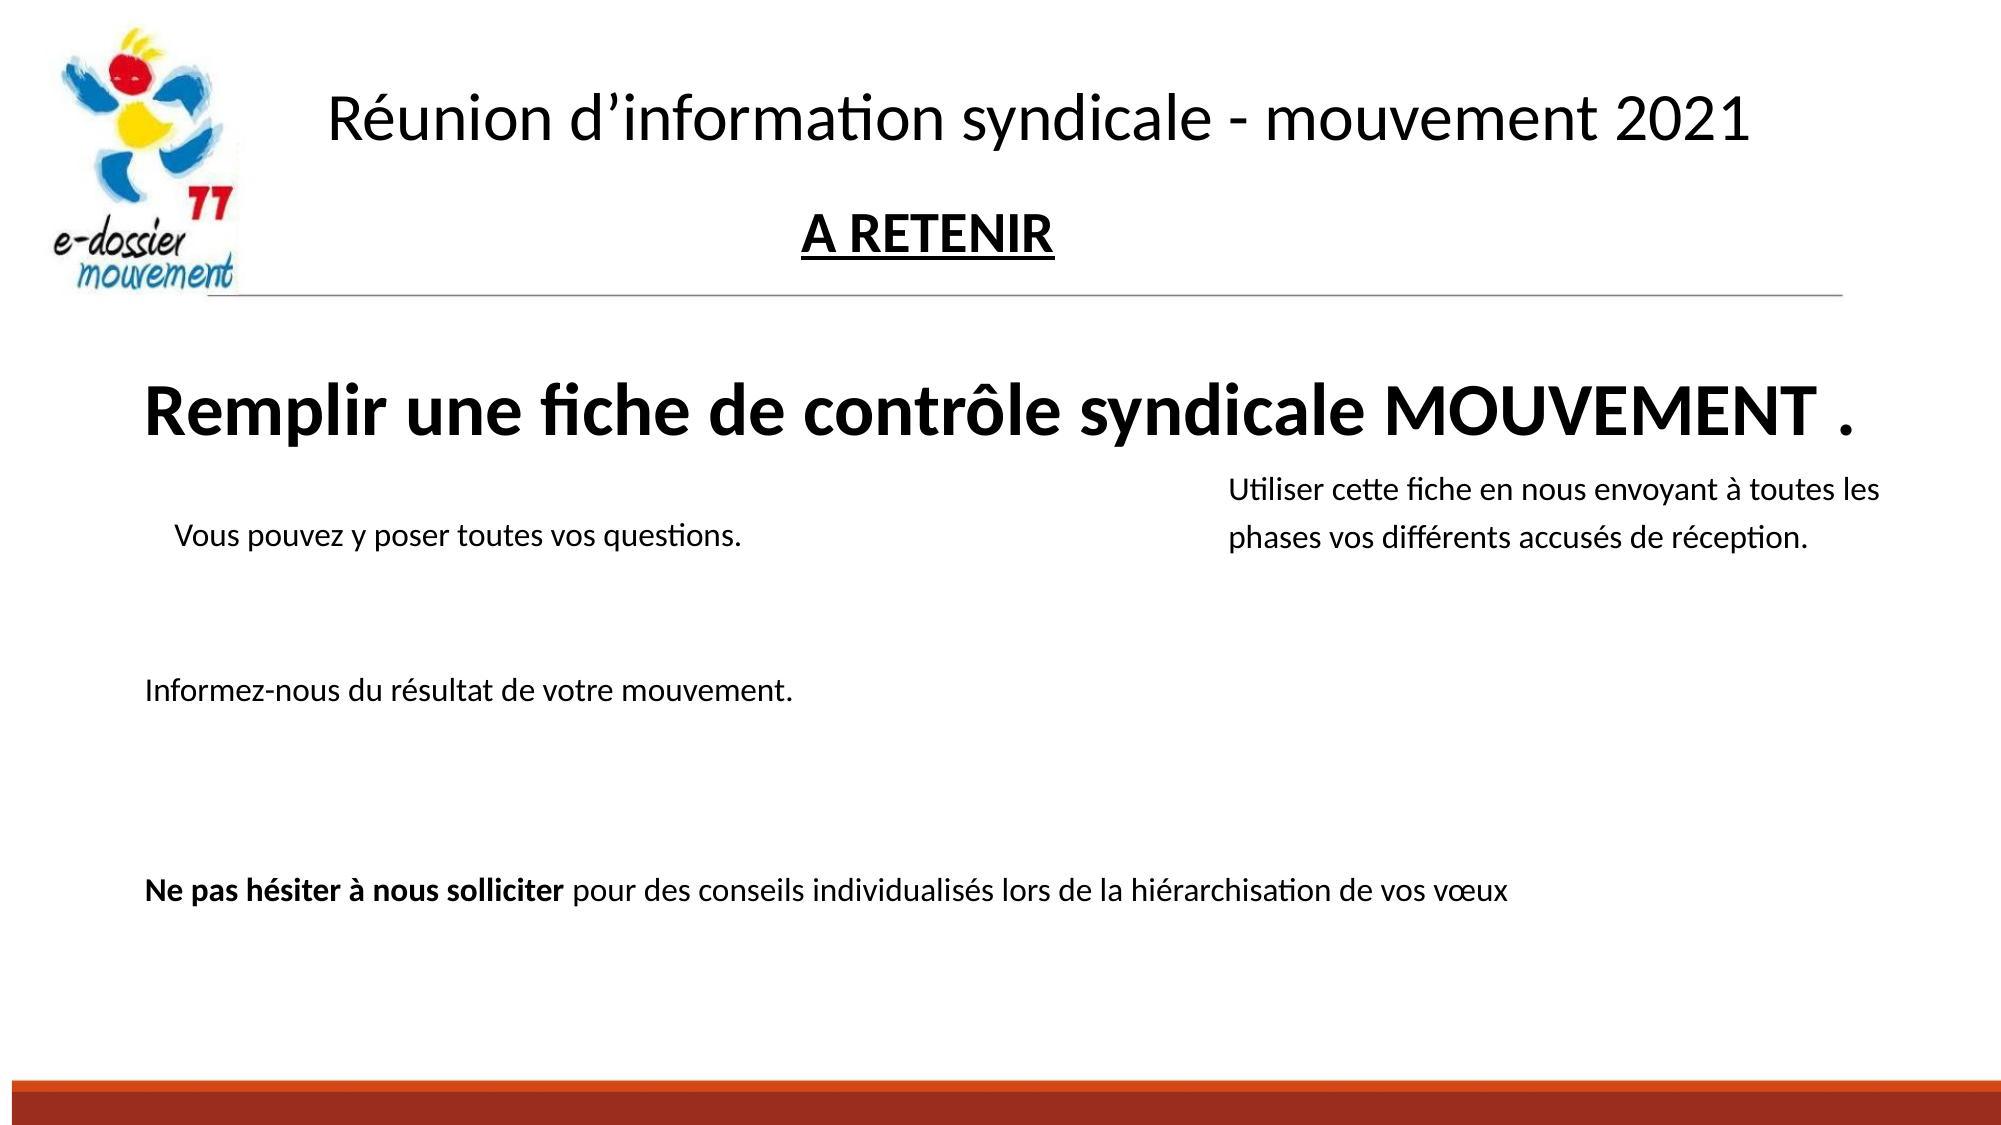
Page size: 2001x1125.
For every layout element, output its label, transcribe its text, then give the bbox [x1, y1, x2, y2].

text_box Vous pouvez y poser toutes vos questions. [174, 505, 1836, 554]
text_box [11, 0, 2000, 1125]
text_box Ne pas hésiter à nous solliciter pour des conseils individualisés lors de la hiérarchisation de vos vœux [144, 860, 1822, 909]
text_box Utiliser cette fiche en nous envoyant à toutes les phases vos différents accusés de réception. [1228, 459, 1898, 556]
text_box Informez-nous du résultat de votre mouvement. [144, 659, 1774, 708]
text_box Réunion d’information syndicale - mouvement 2021 [327, 55, 1805, 154]
text_box A RETENIR [287, 178, 1569, 265]
text_box Remplir une fiche de contrôle syndicale MOUVEMENT . [144, 339, 1961, 451]
